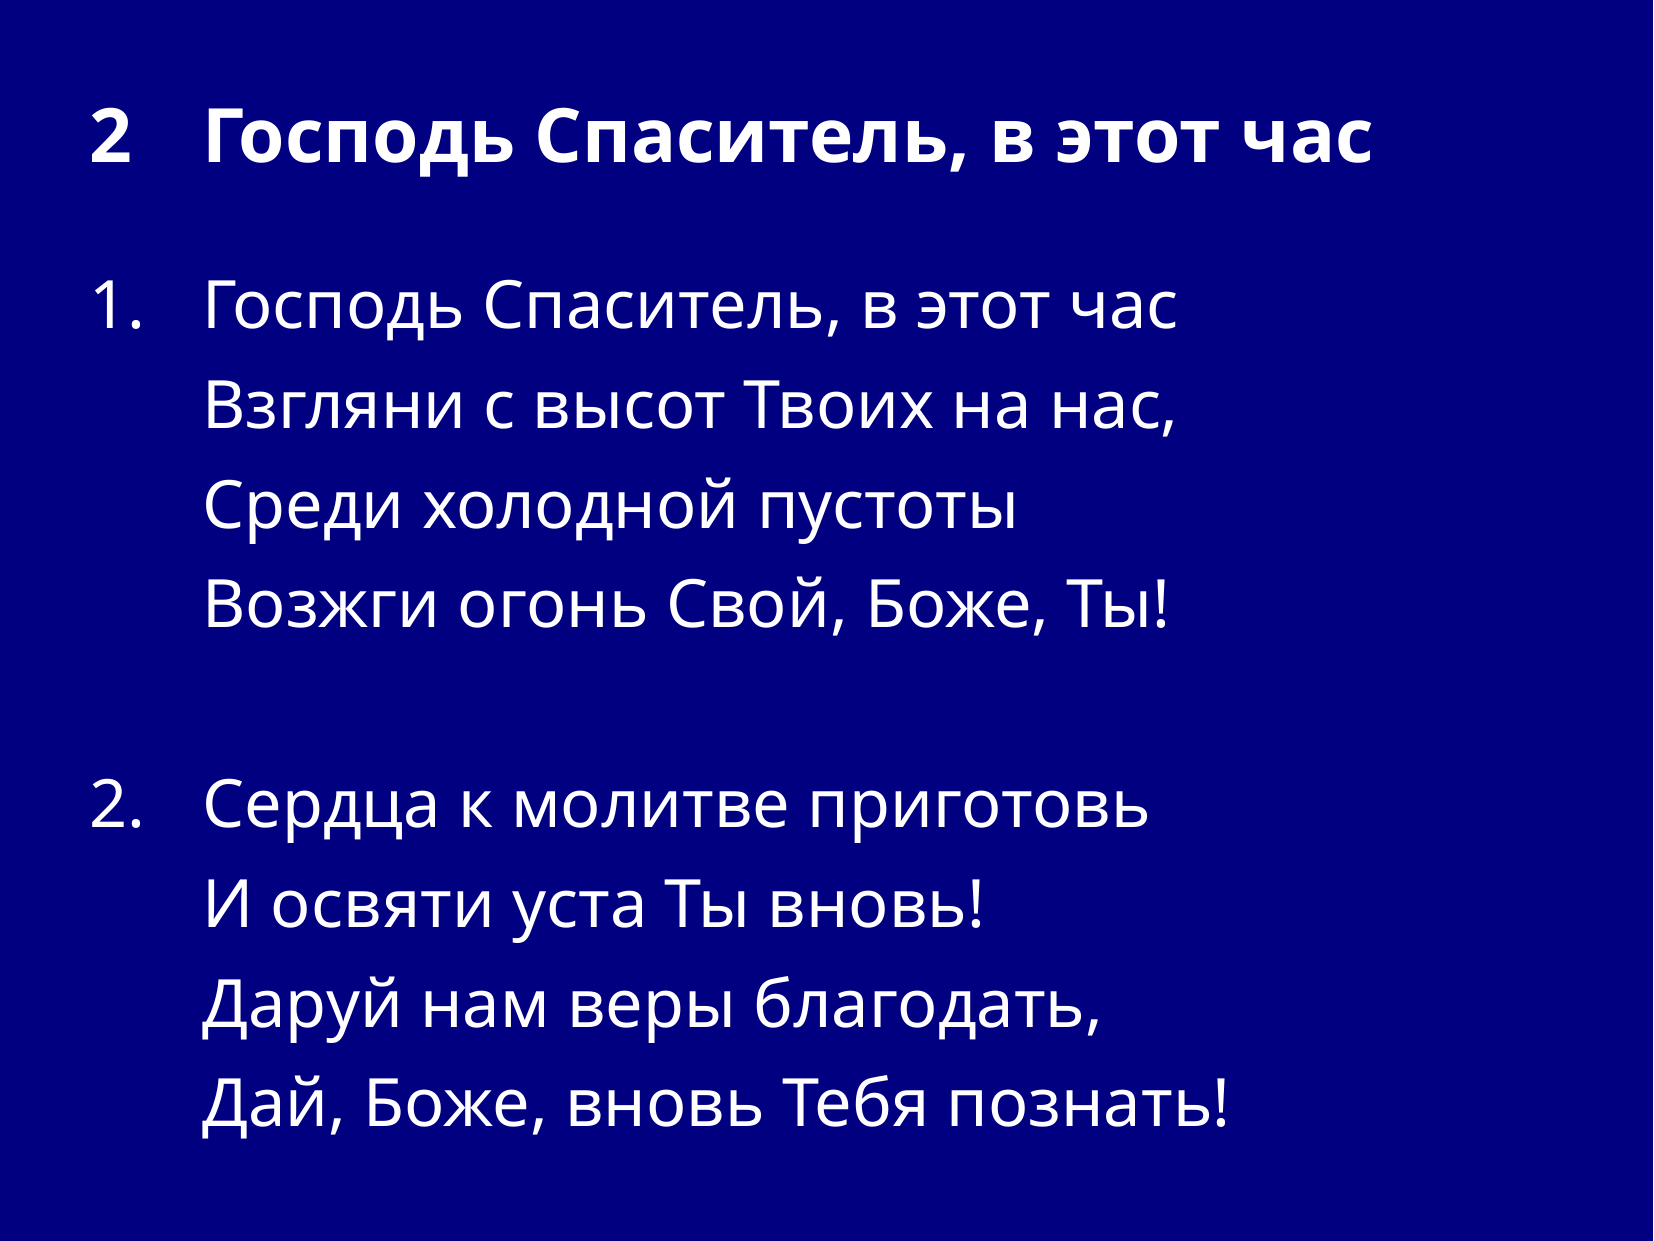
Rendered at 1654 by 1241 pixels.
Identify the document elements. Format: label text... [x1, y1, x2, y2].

text_box 1. Господь Спаситель, в этот час Взгляни с высот Твоих на нас, Среди холодной пустоты Возжги огонь Свой, Боже, Ты! 2. Сердца к молитве приготовь И освяти уста Ты вновь! Даруй нам веры благодать, Дай, Боже, вновь Тебя познать! [75, 188, 1576, 1163]
text_box 2 Господь Спаситель, в этот час [75, 75, 1576, 188]
